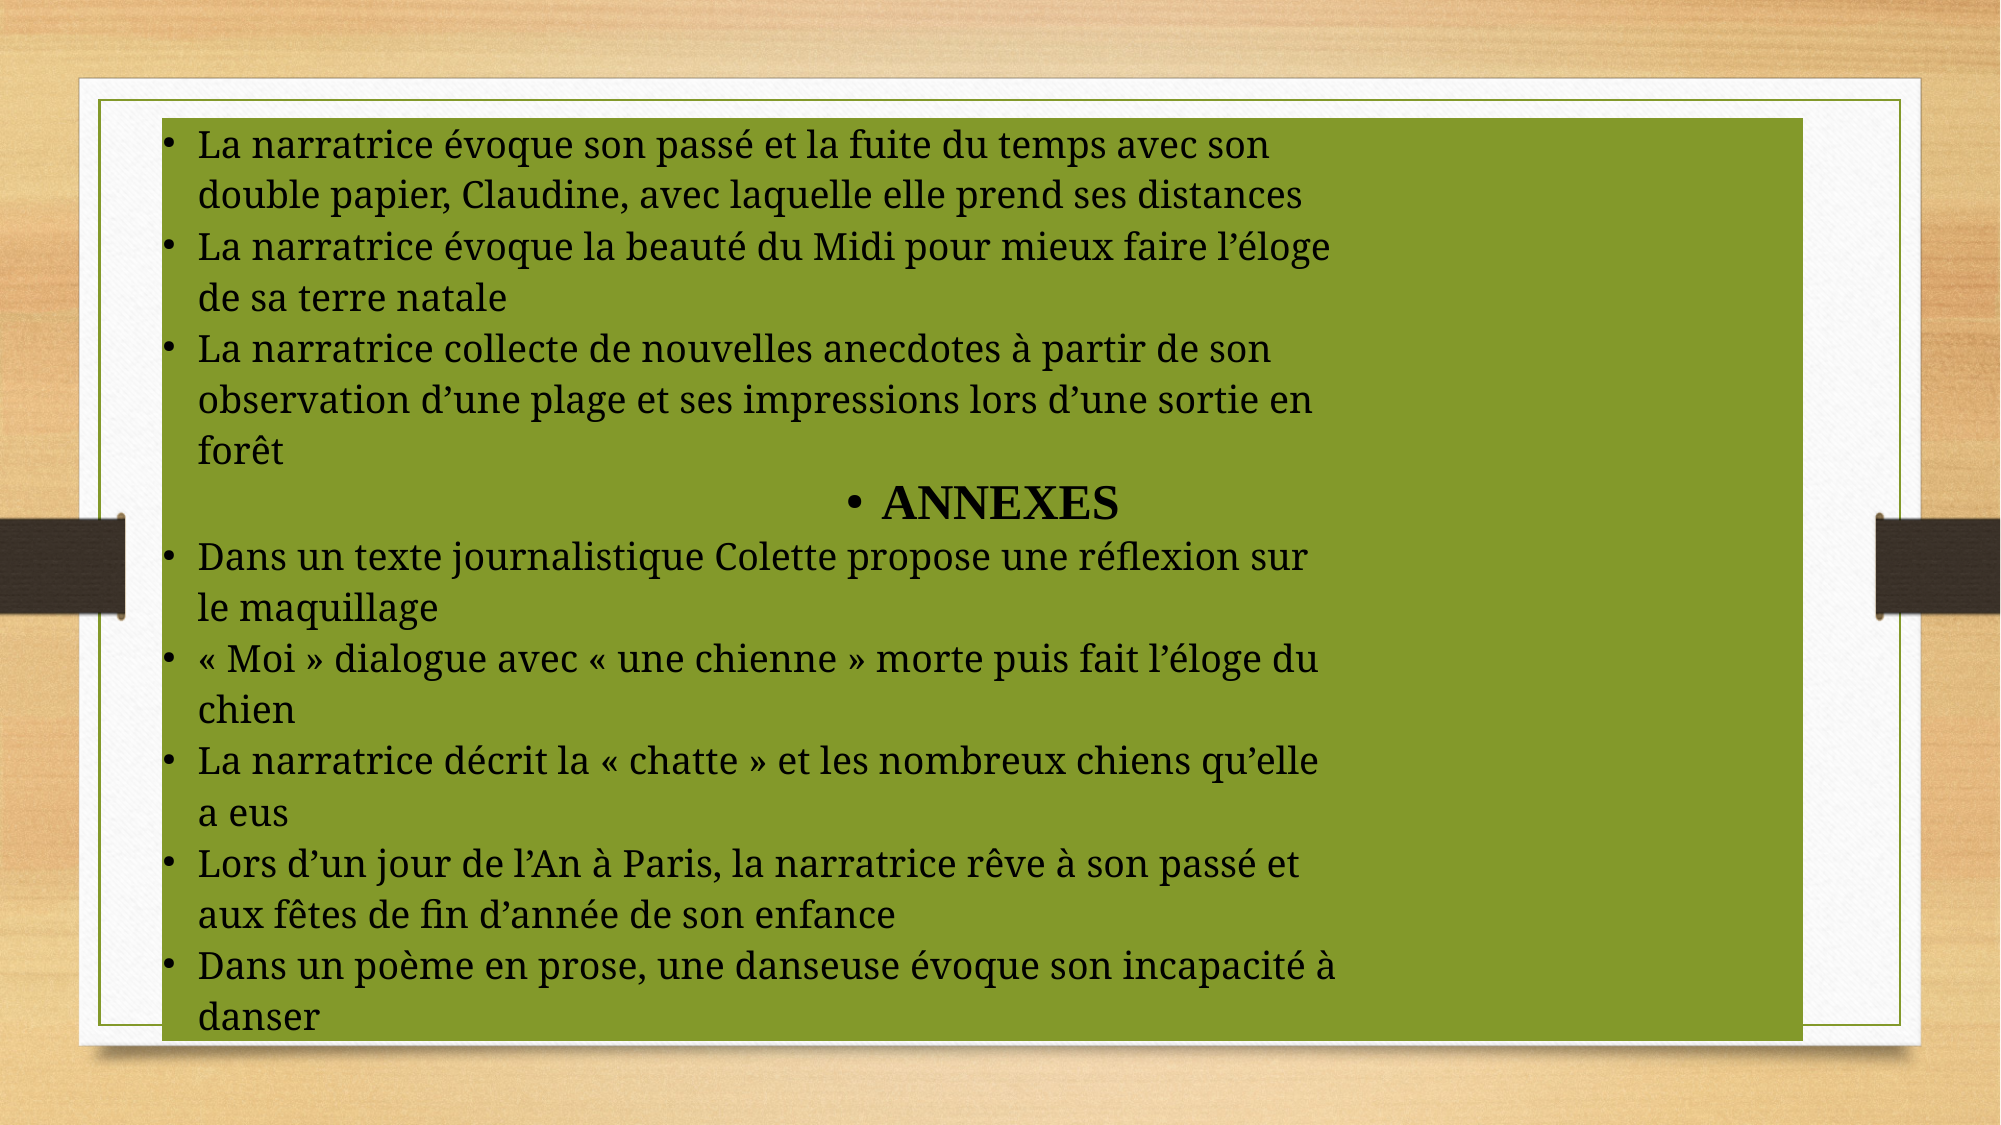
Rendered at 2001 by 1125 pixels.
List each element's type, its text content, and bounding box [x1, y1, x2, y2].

table_cell [1350, 220, 1803, 322]
table_header [1350, 118, 1803, 220]
table_cell [1350, 531, 1803, 633]
table_cell Dans un poème en prose, une danseuse évoque son incapacité à danser [162, 939, 1350, 1041]
table_cell [1350, 633, 1803, 735]
table_cell Lors d’un jour de l’An à Paris, la narratrice rêve à son passé et aux fêtes de fin d’année de son enfance [162, 837, 1350, 939]
table_cell [1350, 939, 1803, 1041]
table_cell [1350, 322, 1803, 475]
table_cell Dans un texte journalistique Colette propose une réflexion sur le maquillage [162, 531, 1350, 633]
table_cell La narratrice décrit la « chatte » et les nombreux chiens qu’elle a eus [162, 735, 1350, 837]
table_cell ANNEXES [162, 475, 1803, 531]
table_cell [1350, 837, 1803, 939]
table_cell La narratrice évoque la beauté du Midi pour mieux faire l’éloge de sa terre natale [162, 220, 1350, 322]
table_header La narratrice évoque son passé et la fuite du temps avec son double papier, Claudine, avec laquelle elle prend ses distances [162, 118, 1350, 220]
table_cell [1350, 735, 1803, 837]
table_cell La narratrice collecte de nouvelles anecdotes à partir de son observation d’une plage et ses impressions lors d’une sortie en forêt [162, 322, 1350, 475]
table_cell « Moi » dialogue avec « une chienne » morte puis fait l’éloge du chien [162, 633, 1350, 735]
